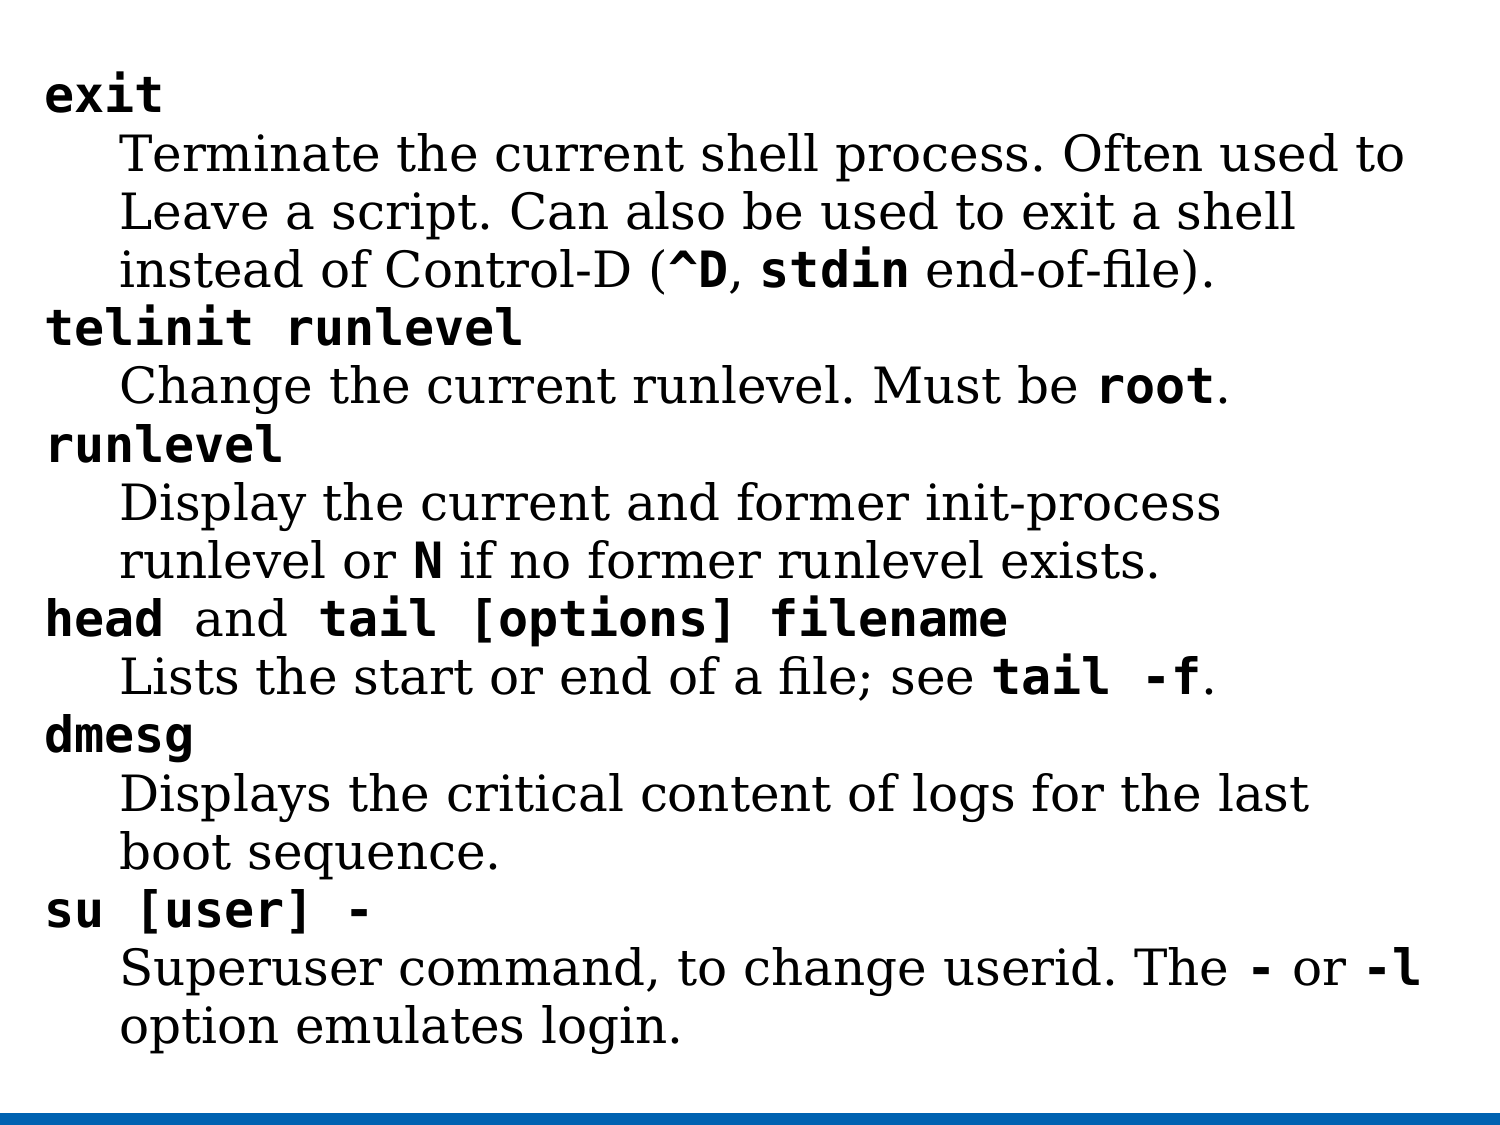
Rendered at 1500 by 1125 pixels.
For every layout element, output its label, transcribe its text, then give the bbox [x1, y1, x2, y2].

text_box exit Terminate the current shell process. Often used to Leave a script. Can also be used to exit a shell instead of Control-D (^D, stdin end-of-file). telinit runlevel Change the current runlevel. Must be root. runlevel Display the current and former init-process runlevel or N if no former runlevel exists. head and tail [options] filename Lists the start or end of a file; see tail -f. dmesg Displays the critical content of logs for the last boot sequence. su [user] - Superuser command, to change userid. The - or -l option emulates login. [29, 59, 1447, 1063]
